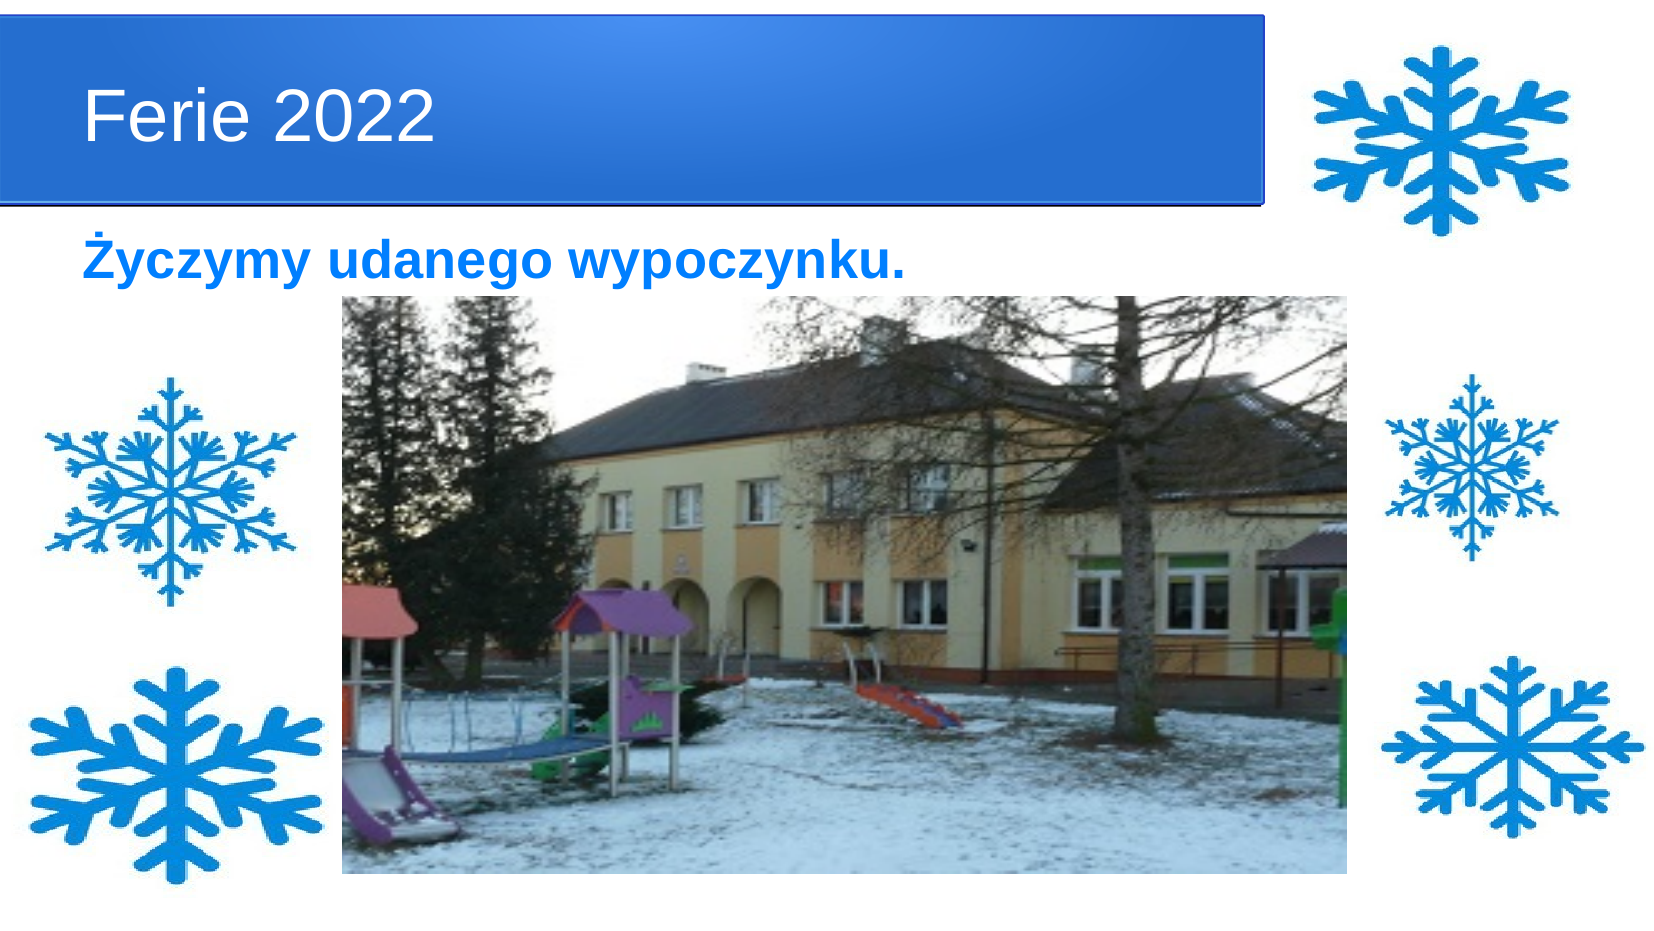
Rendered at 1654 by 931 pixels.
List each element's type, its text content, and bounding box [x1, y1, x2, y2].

list Życzymy udanego wypoczynku. [82, 224, 1571, 764]
picture [23, 353, 331, 626]
title Ferie 2022 [82, 35, 1235, 189]
picture [1297, 23, 1583, 248]
picture [1370, 354, 1583, 577]
picture [1358, 651, 1654, 839]
picture [11, 641, 339, 898]
picture [342, 296, 1347, 875]
